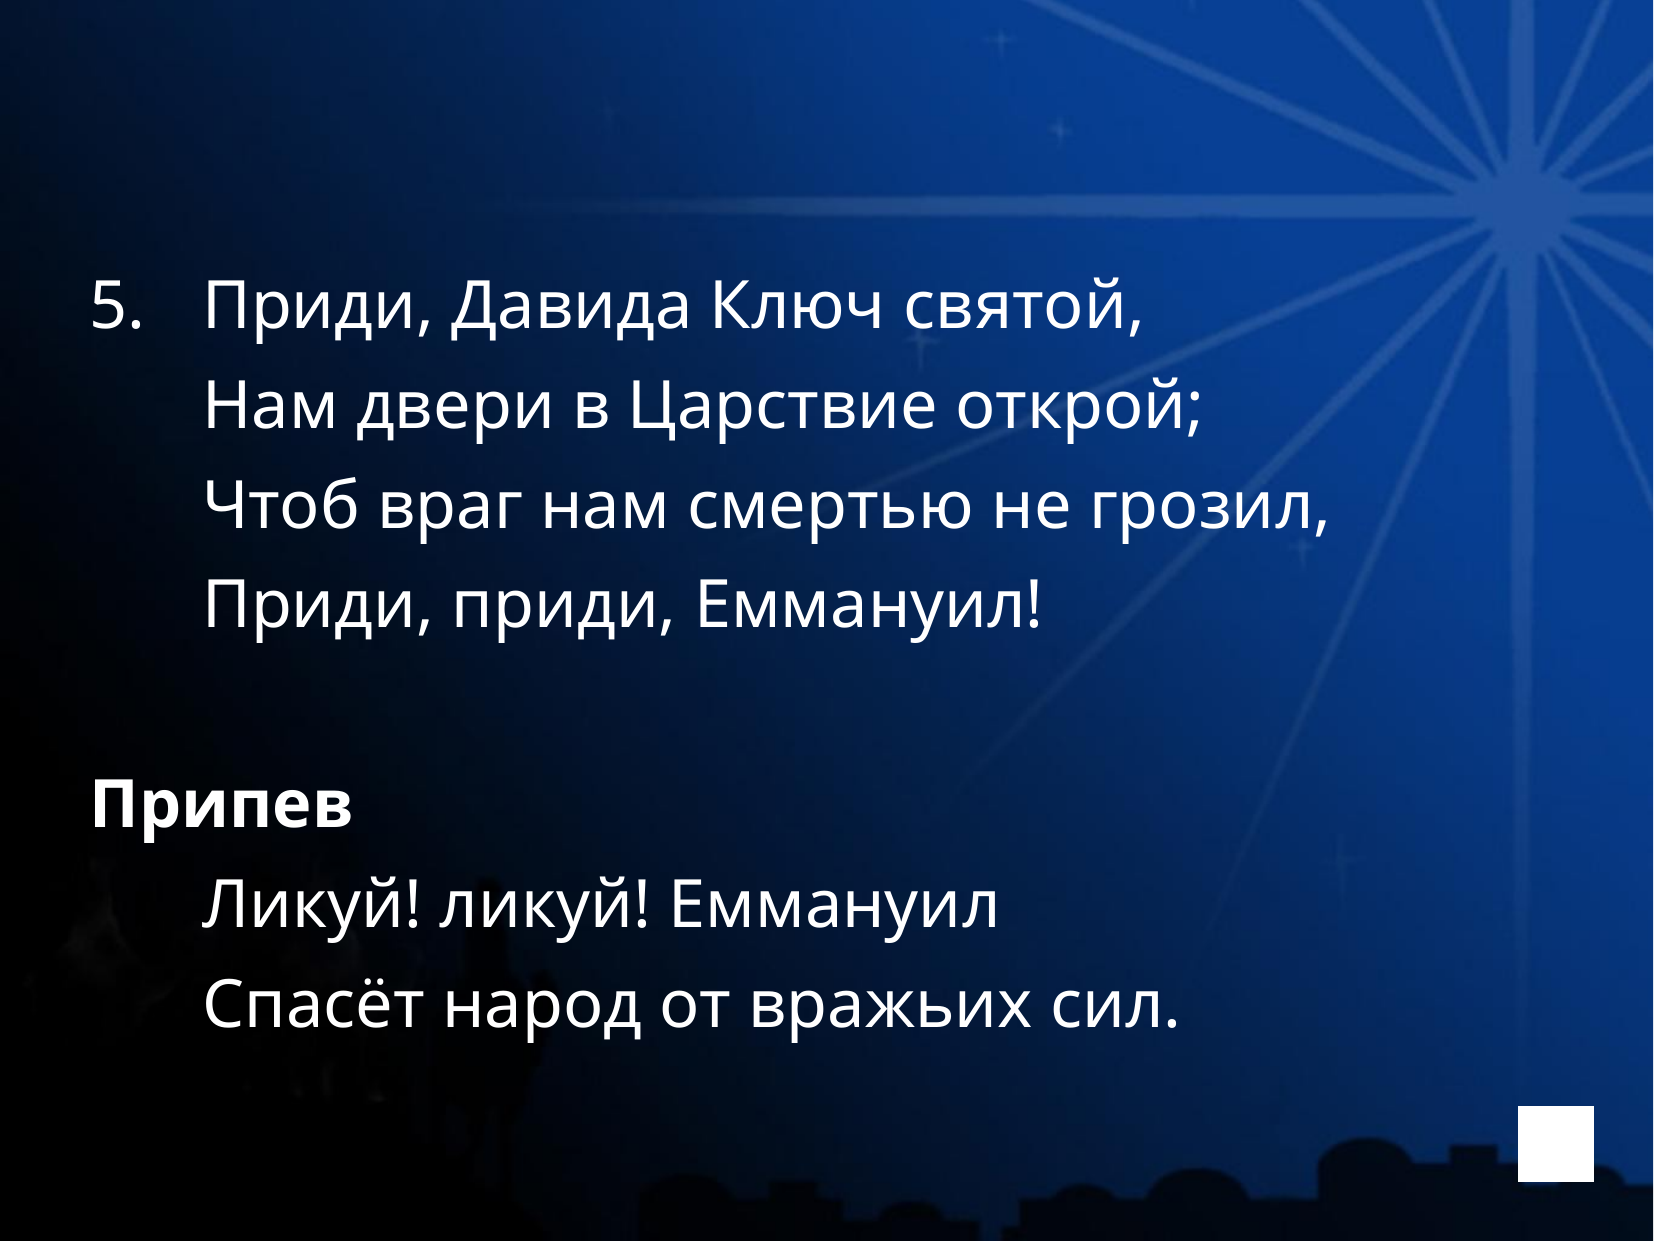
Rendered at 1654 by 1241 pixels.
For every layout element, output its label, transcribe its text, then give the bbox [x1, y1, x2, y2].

text_box [1518, 1106, 1594, 1182]
picture [0, 0, 1654, 1241]
text_box 5. Приди, Давида Ключ святой, Нам двери в Царствие открой; Чтоб враг нам смертью не грозил, Приди, приди, Еммануил! Припев Ликуй! ликуй! Еммануил Спасёт народ от вражьих сил. [75, 150, 1576, 1163]
